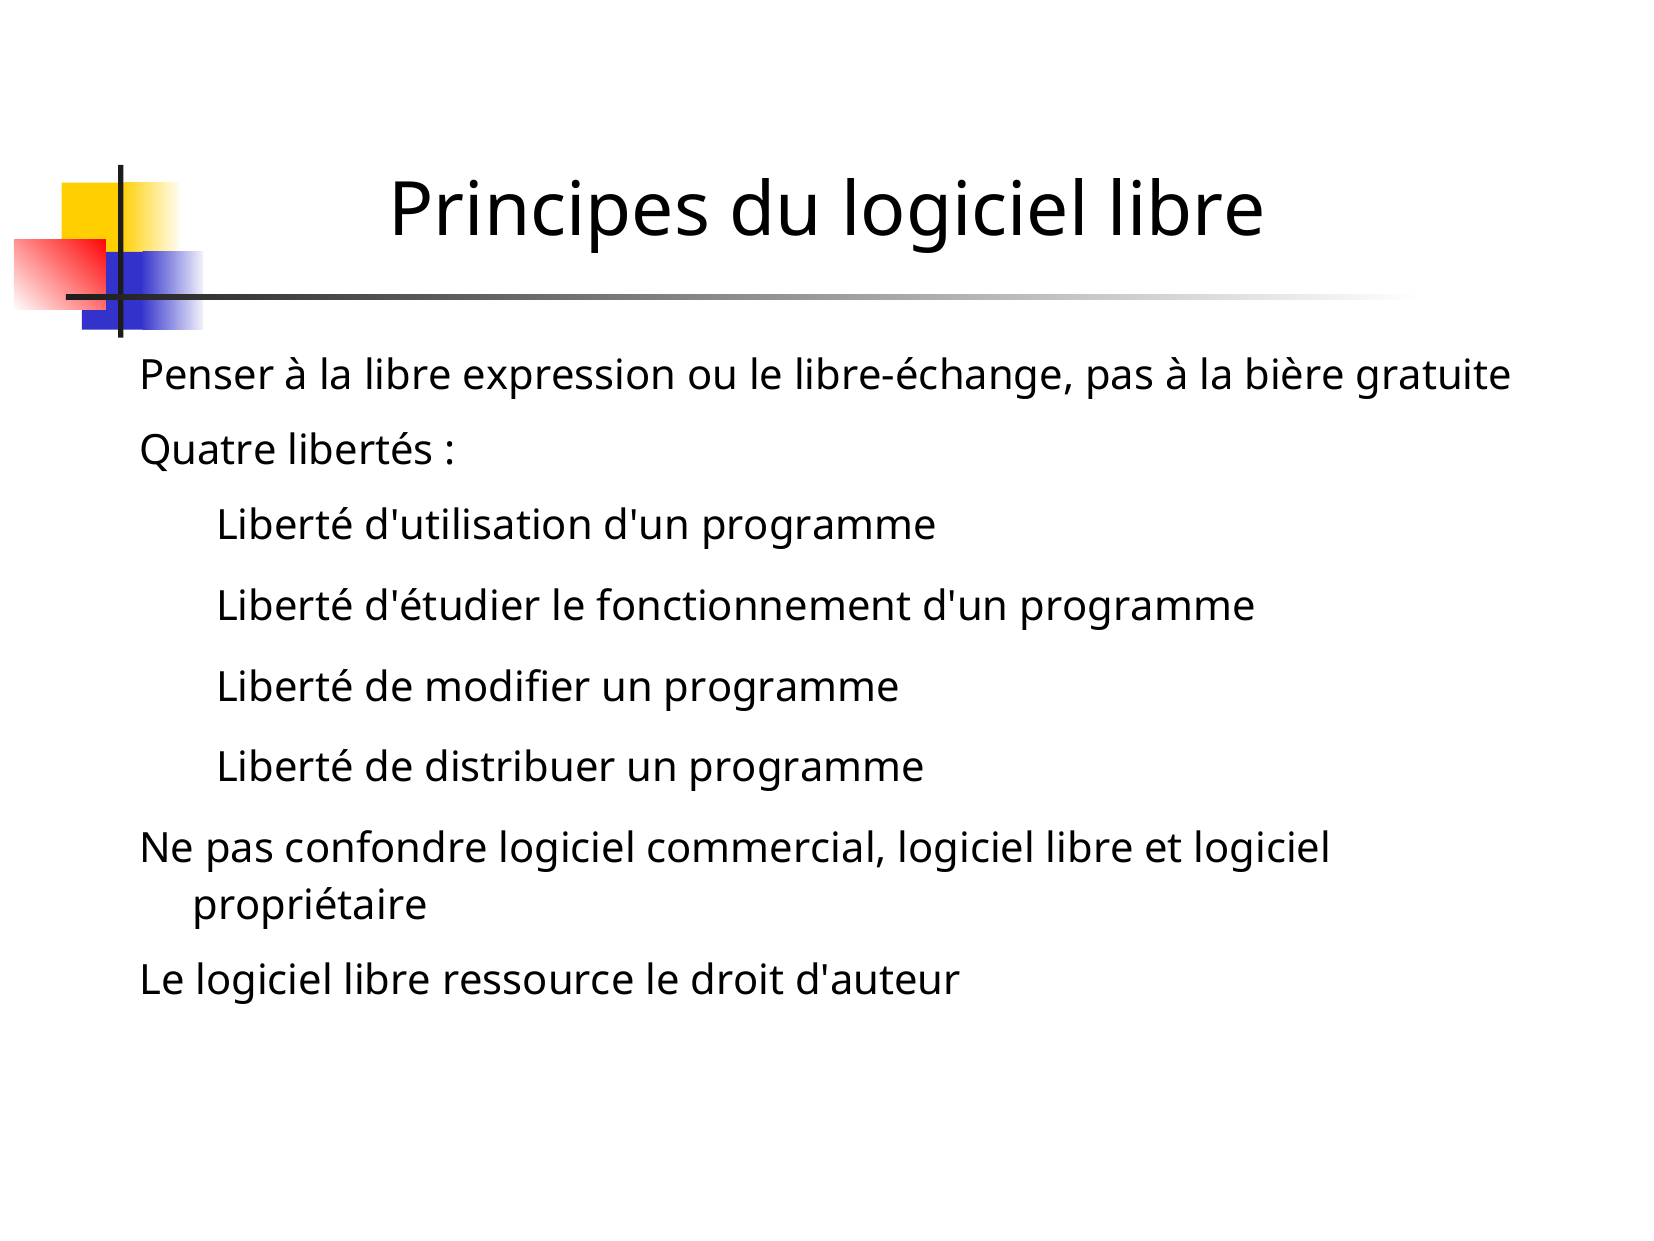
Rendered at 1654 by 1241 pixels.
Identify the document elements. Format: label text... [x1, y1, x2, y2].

title Principes du logiciel libre [121, 102, 1534, 311]
list Penser à la libre expression ou le libre-échange, pas à la bière gratuite Quatre libertés : Liberté d'utilisation d'un programme Liberté d'étudier le fonctionnement d'un programme Liberté de modifier un programme Liberté de distribuer un programme Ne pas confondre logiciel commercial, logiciel libre et logiciel propriétaire Le logiciel libre ressource le droit d'auteur [121, 344, 1534, 1228]
